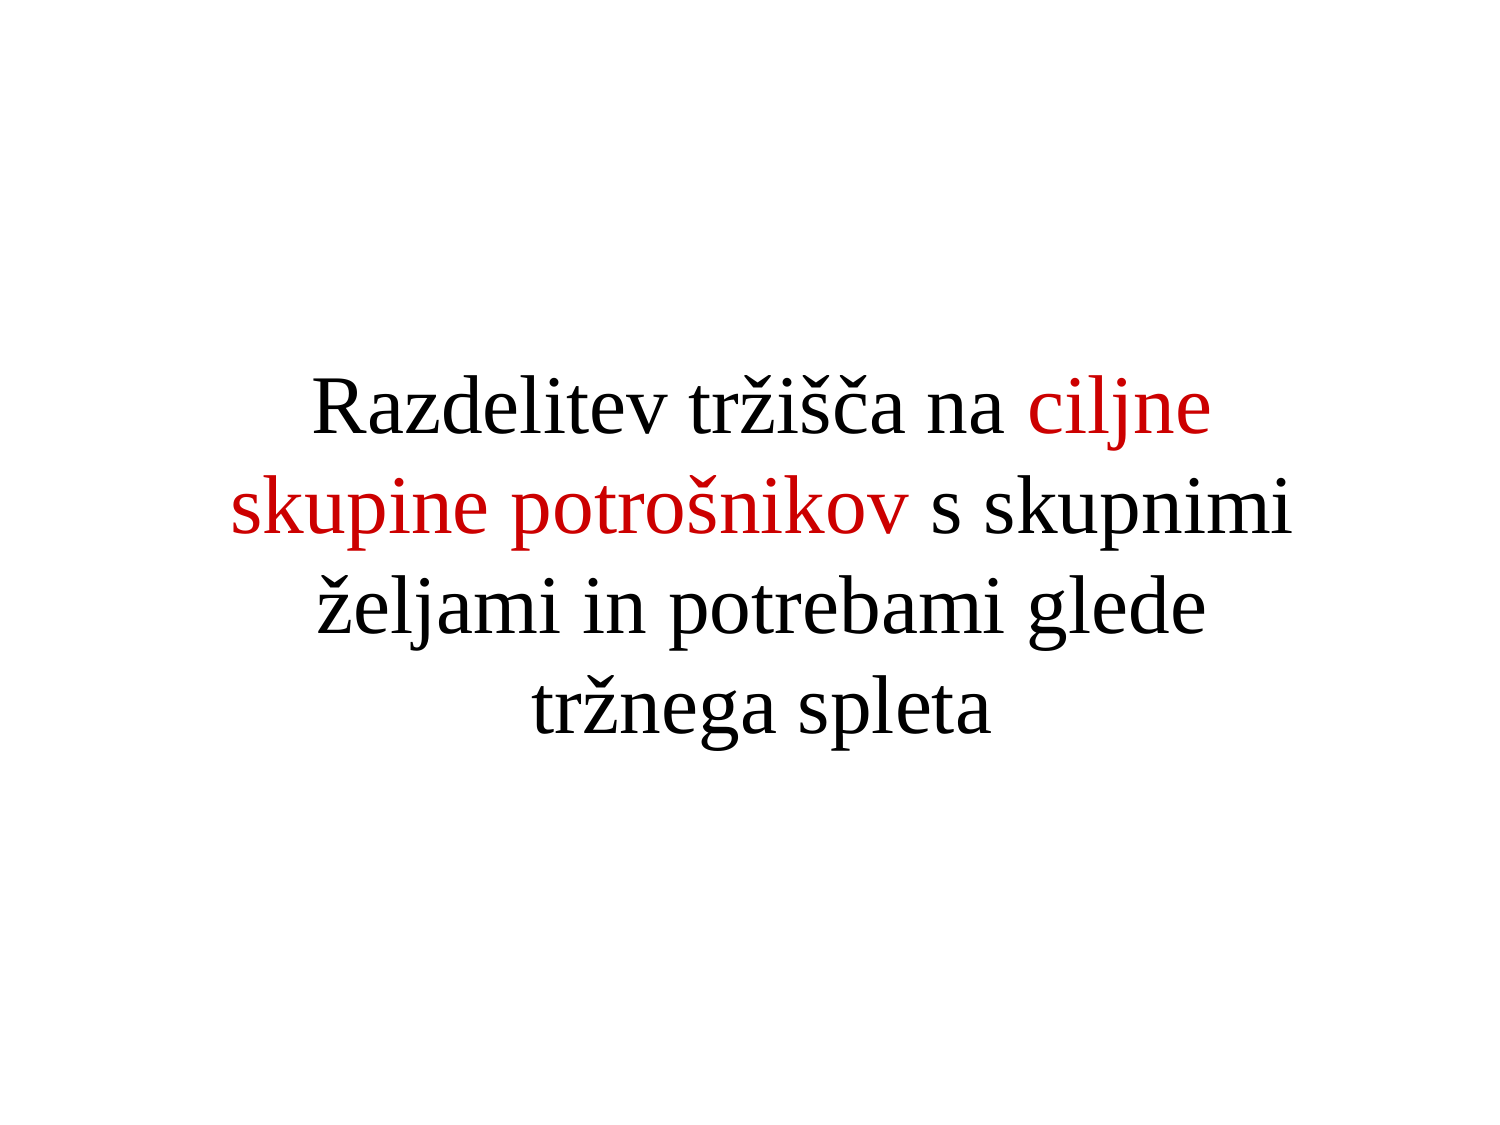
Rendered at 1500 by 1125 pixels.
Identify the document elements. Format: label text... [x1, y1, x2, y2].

title Razdelitev tržišča na ciljne skupine potrošnikov s skupnimi željami in potrebami glede tržnega spleta [187, 224, 1338, 876]
